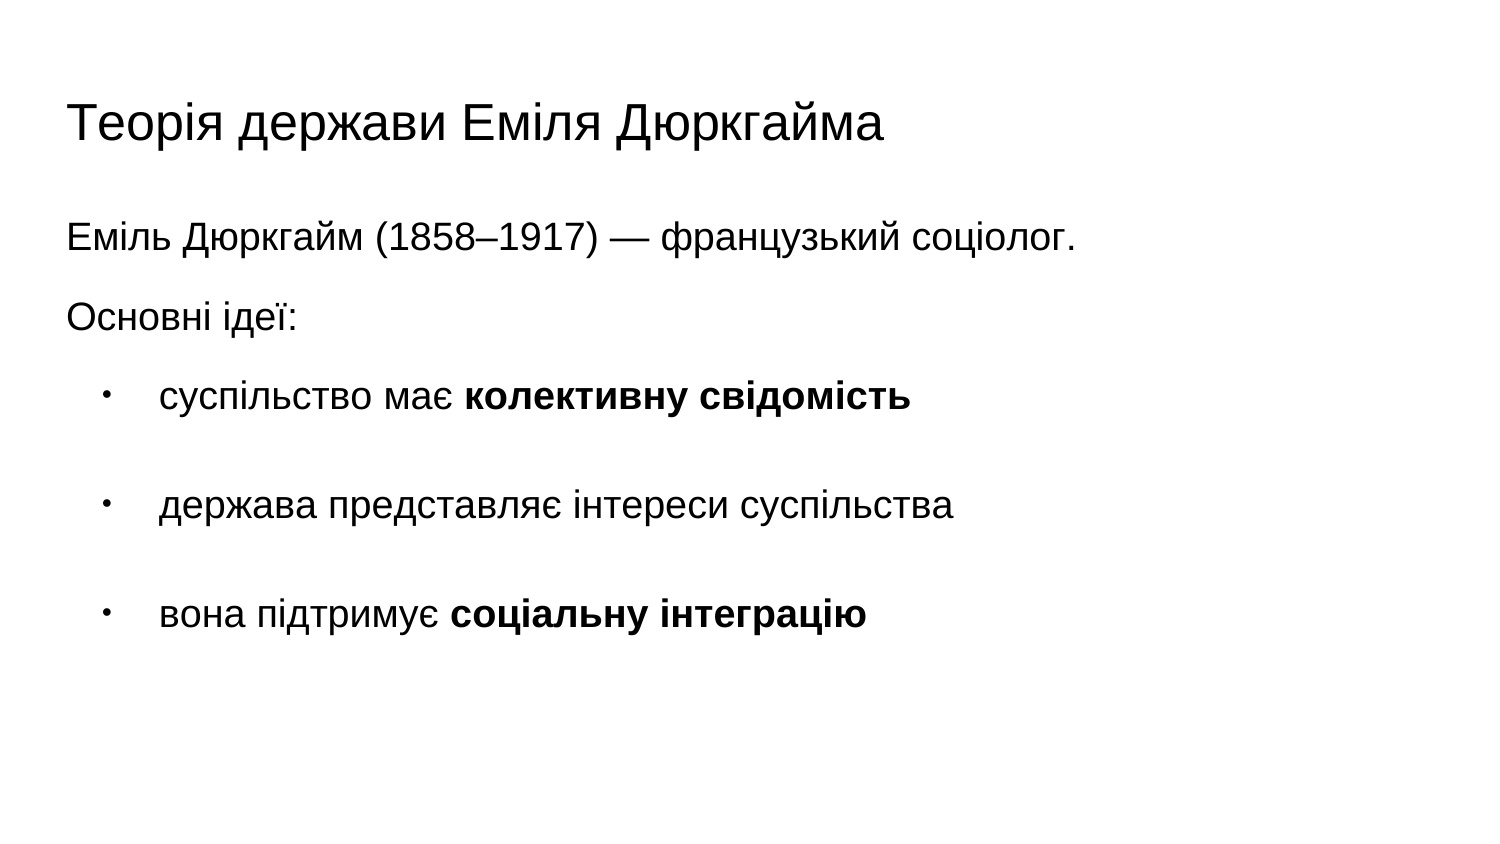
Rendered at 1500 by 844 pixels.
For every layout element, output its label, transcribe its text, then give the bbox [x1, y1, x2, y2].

title Теорія держави Еміля Дюркгайма [51, 72, 1449, 167]
list Еміль Дюркгайм (1858–1917) — французький соціолог. Основні ідеї: суспільство має колективну свідомість держава представляє інтереси суспільства вона підтримує соціальну інтеграцію [51, 189, 1449, 750]
